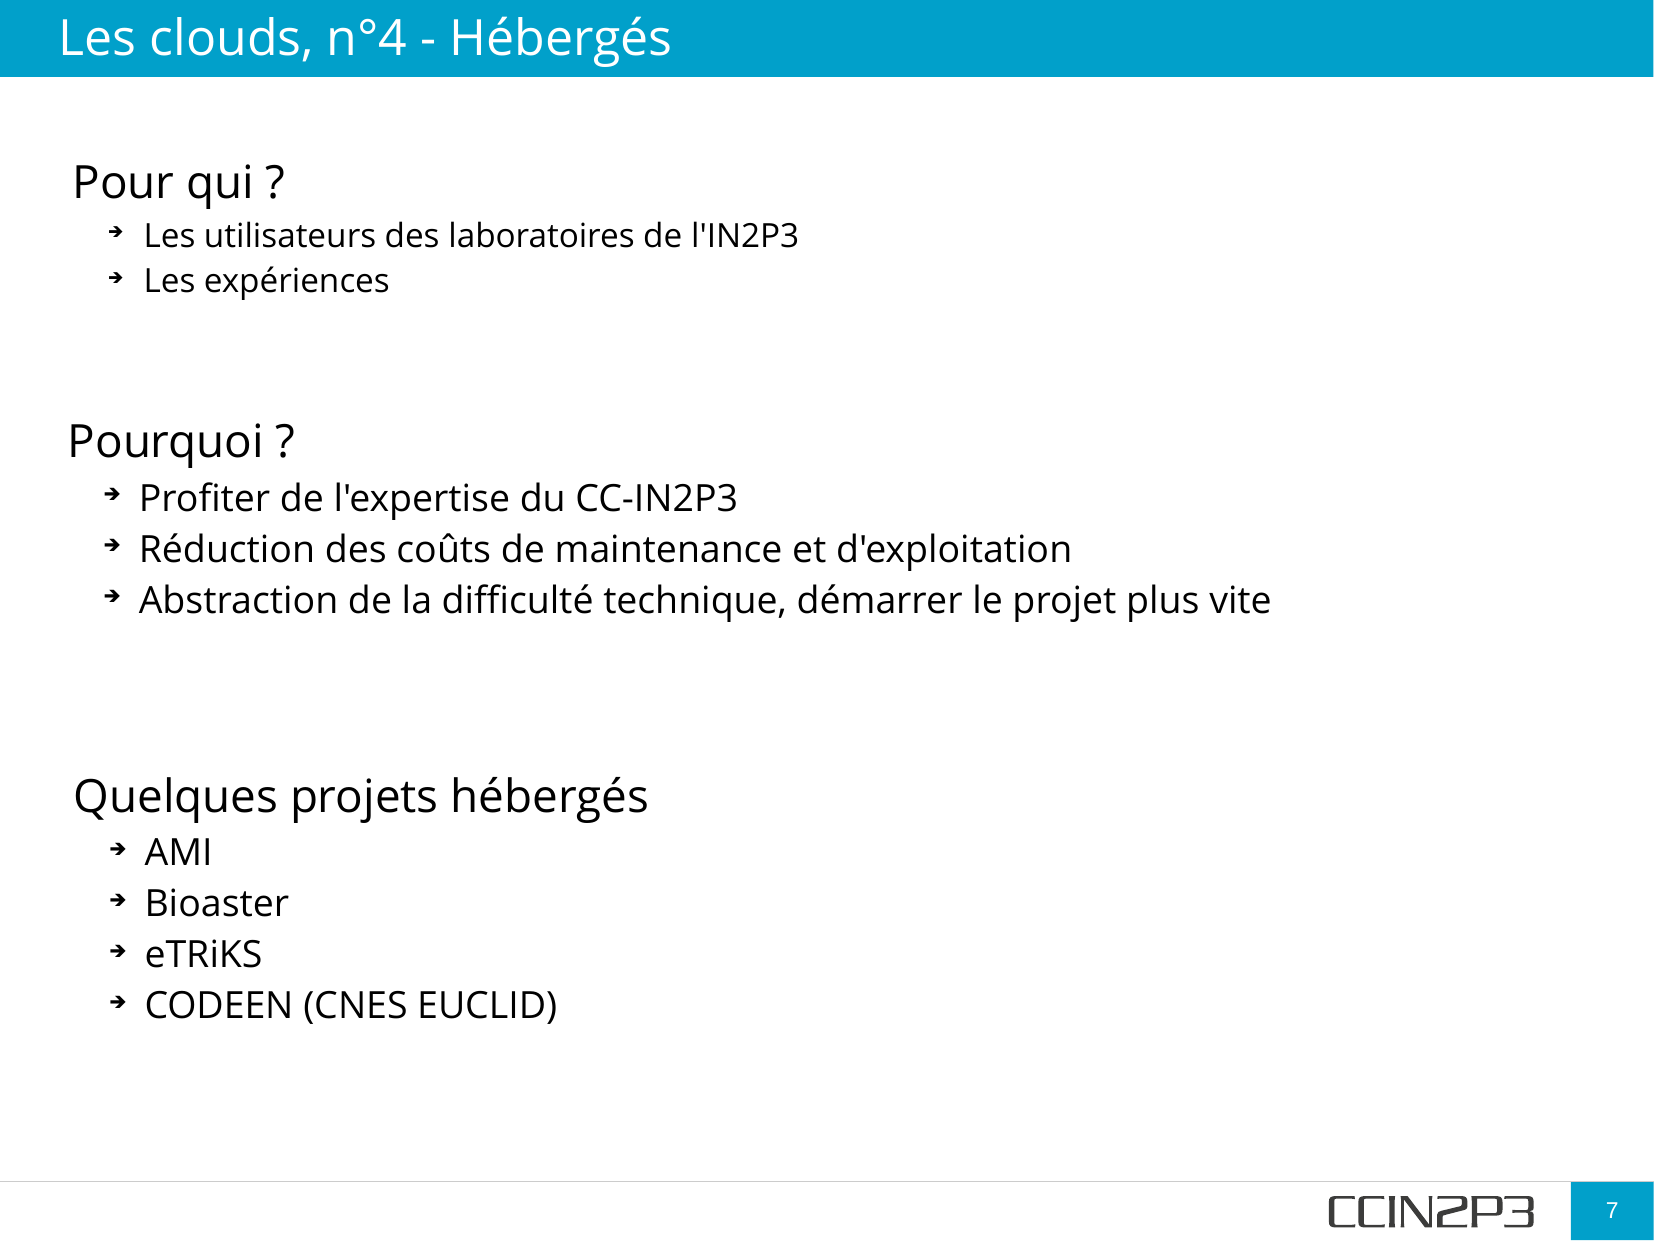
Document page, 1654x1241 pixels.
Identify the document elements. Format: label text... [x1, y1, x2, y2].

text_box Pour qui ? Les utilisateurs des laboratoires de l'IN2P3 Les expériences [57, 141, 1418, 310]
text_box Pourquoi ? Profiter de l'expertise du CC-IN2P3 Réduction des coûts de maintenance et d'exploitation Abstraction de la difficulté technique, démarrer le projet plus vite [53, 401, 1607, 633]
title Les clouds, n°4 - Hébergés [0, 0, 1654, 77]
text_box Quelques projets hébergés AMI Bioaster eTRiKS CODEEN (CNES EUCLID) [59, 755, 1282, 1049]
